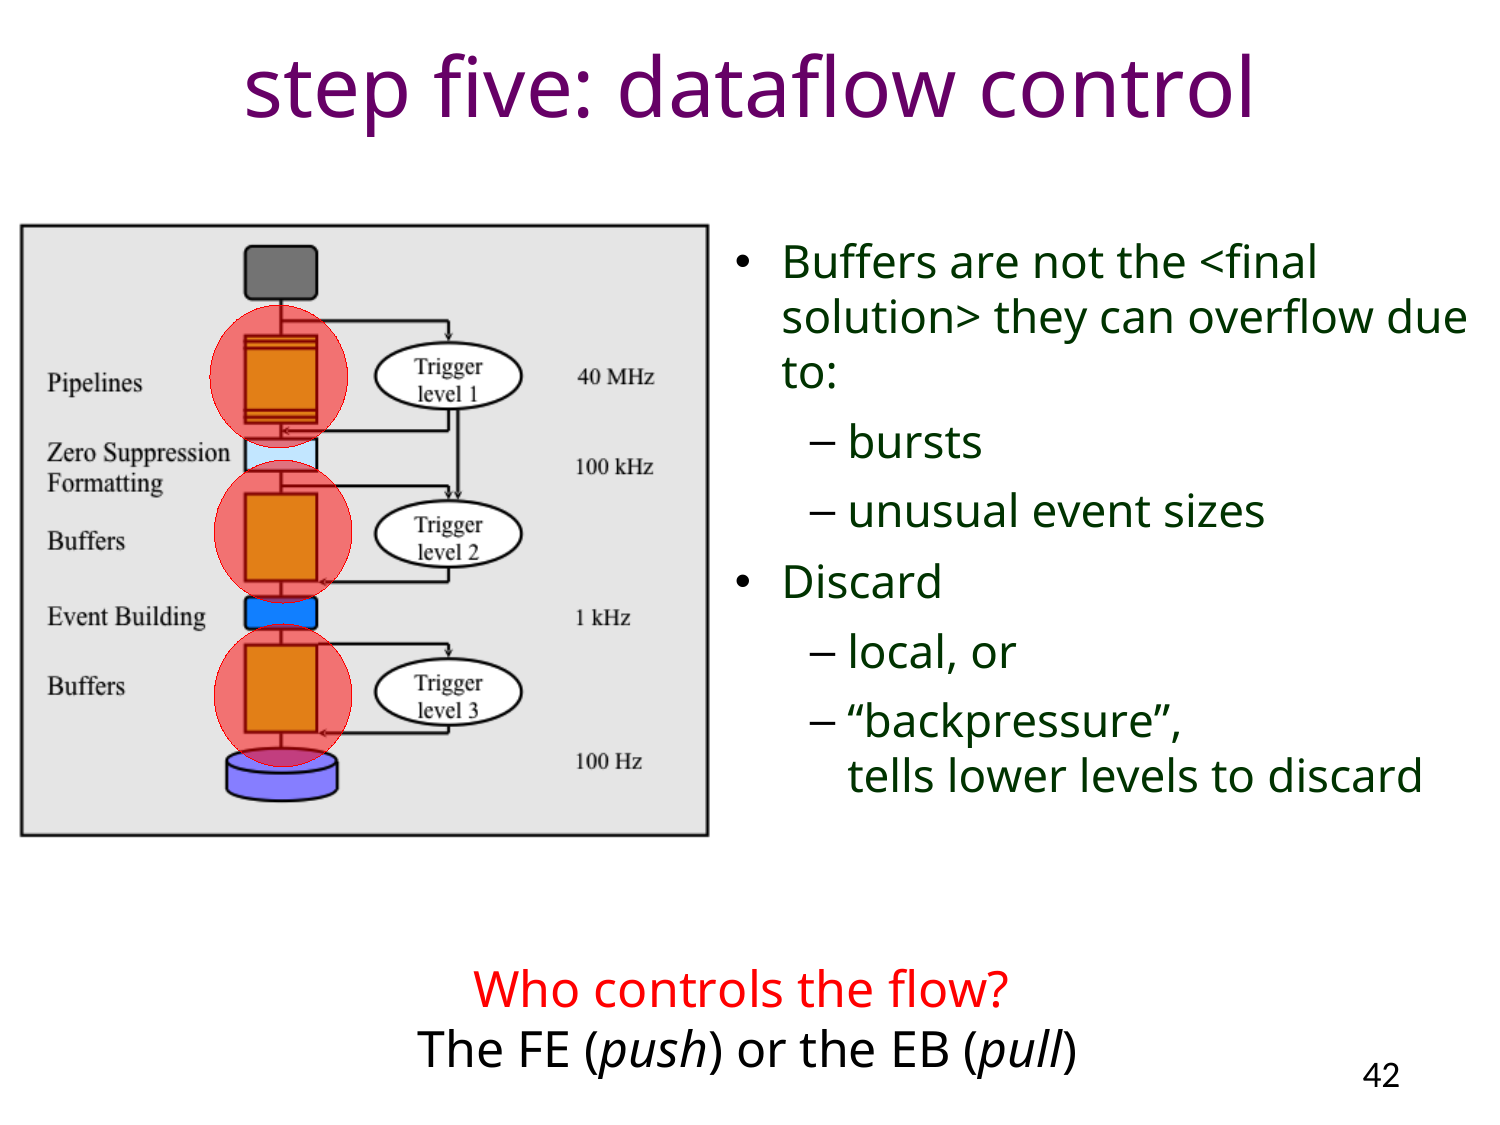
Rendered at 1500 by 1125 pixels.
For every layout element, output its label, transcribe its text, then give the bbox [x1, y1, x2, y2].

text_box Who controls the flow? The FE (push) or the EB (pull) [255, 949, 1228, 1095]
text_box [209, 305, 348, 448]
title step five: dataflow control [6, 0, 1495, 169]
text_box [214, 460, 352, 604]
text_box [214, 623, 352, 767]
list Buffers are not the <final solution> they can overflow due to: bursts unusual event sizes Discard local, or “backpressure”, tells lower levels to discard [720, 225, 1493, 931]
picture [14, 219, 720, 846]
